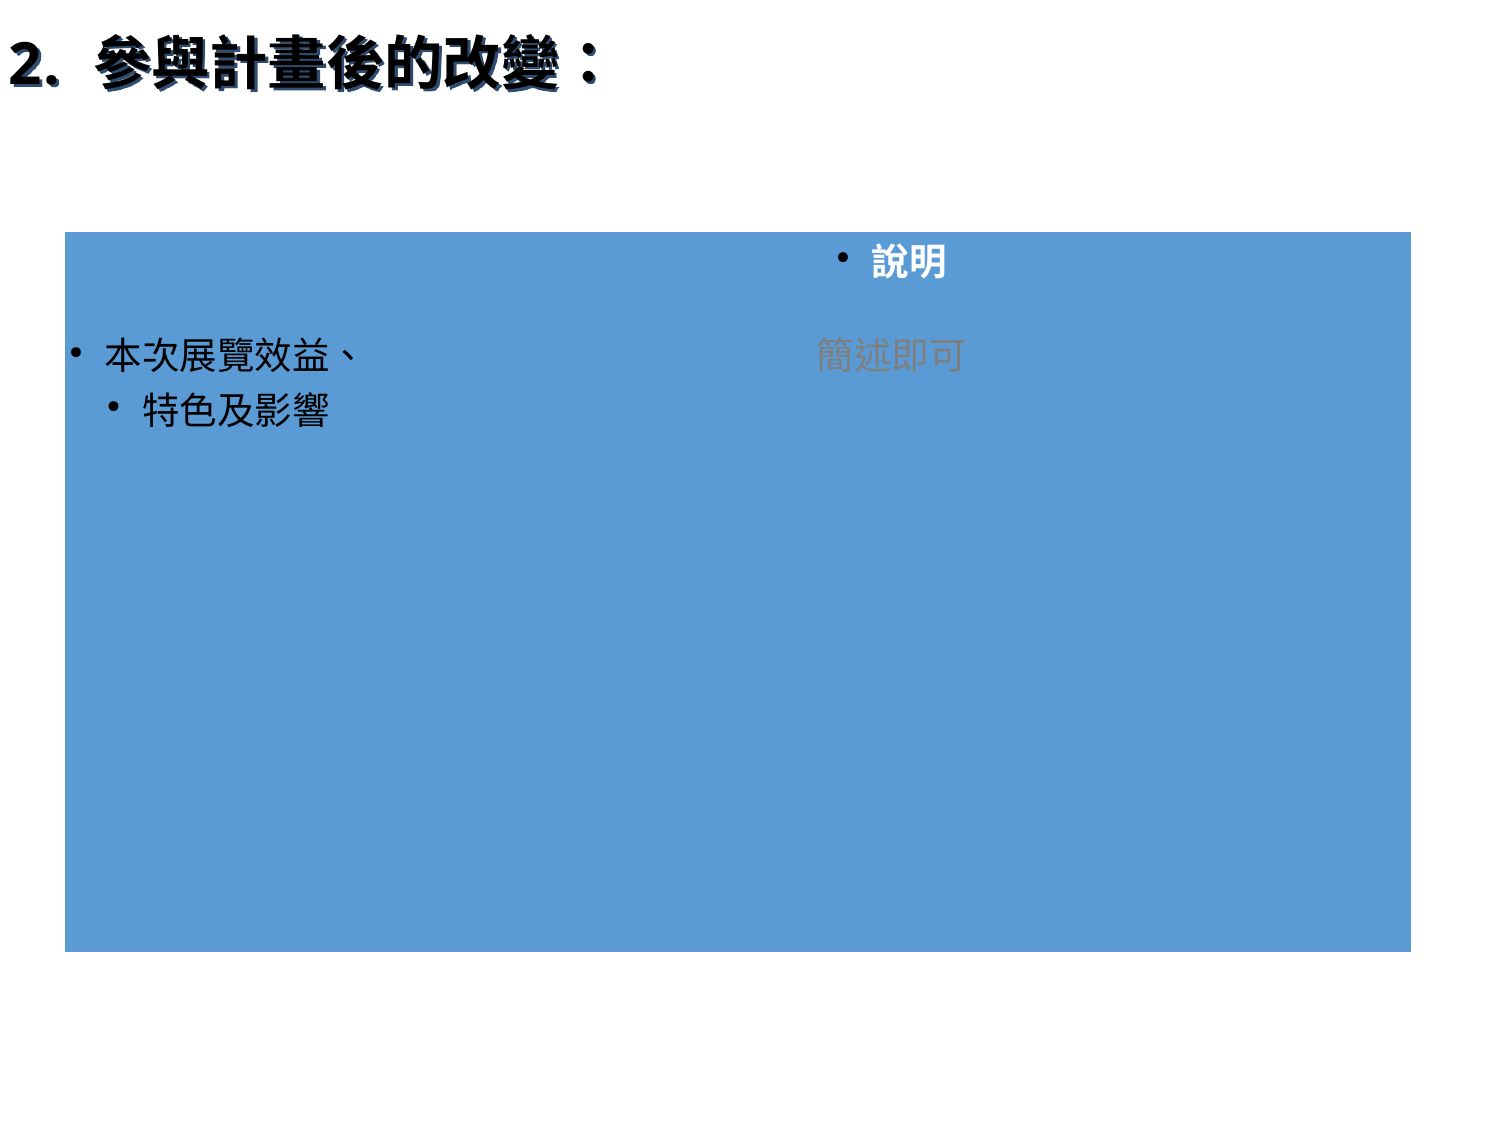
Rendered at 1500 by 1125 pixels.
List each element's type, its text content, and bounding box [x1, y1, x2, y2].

text_box 參與計畫後的改變： [0, 19, 998, 174]
table_cell 簡述即可 [372, 326, 1411, 952]
table_header 說明 [372, 232, 1411, 326]
table_cell 本次展覽效益、 特色及影響 [65, 326, 372, 952]
table_header [65, 232, 372, 326]
